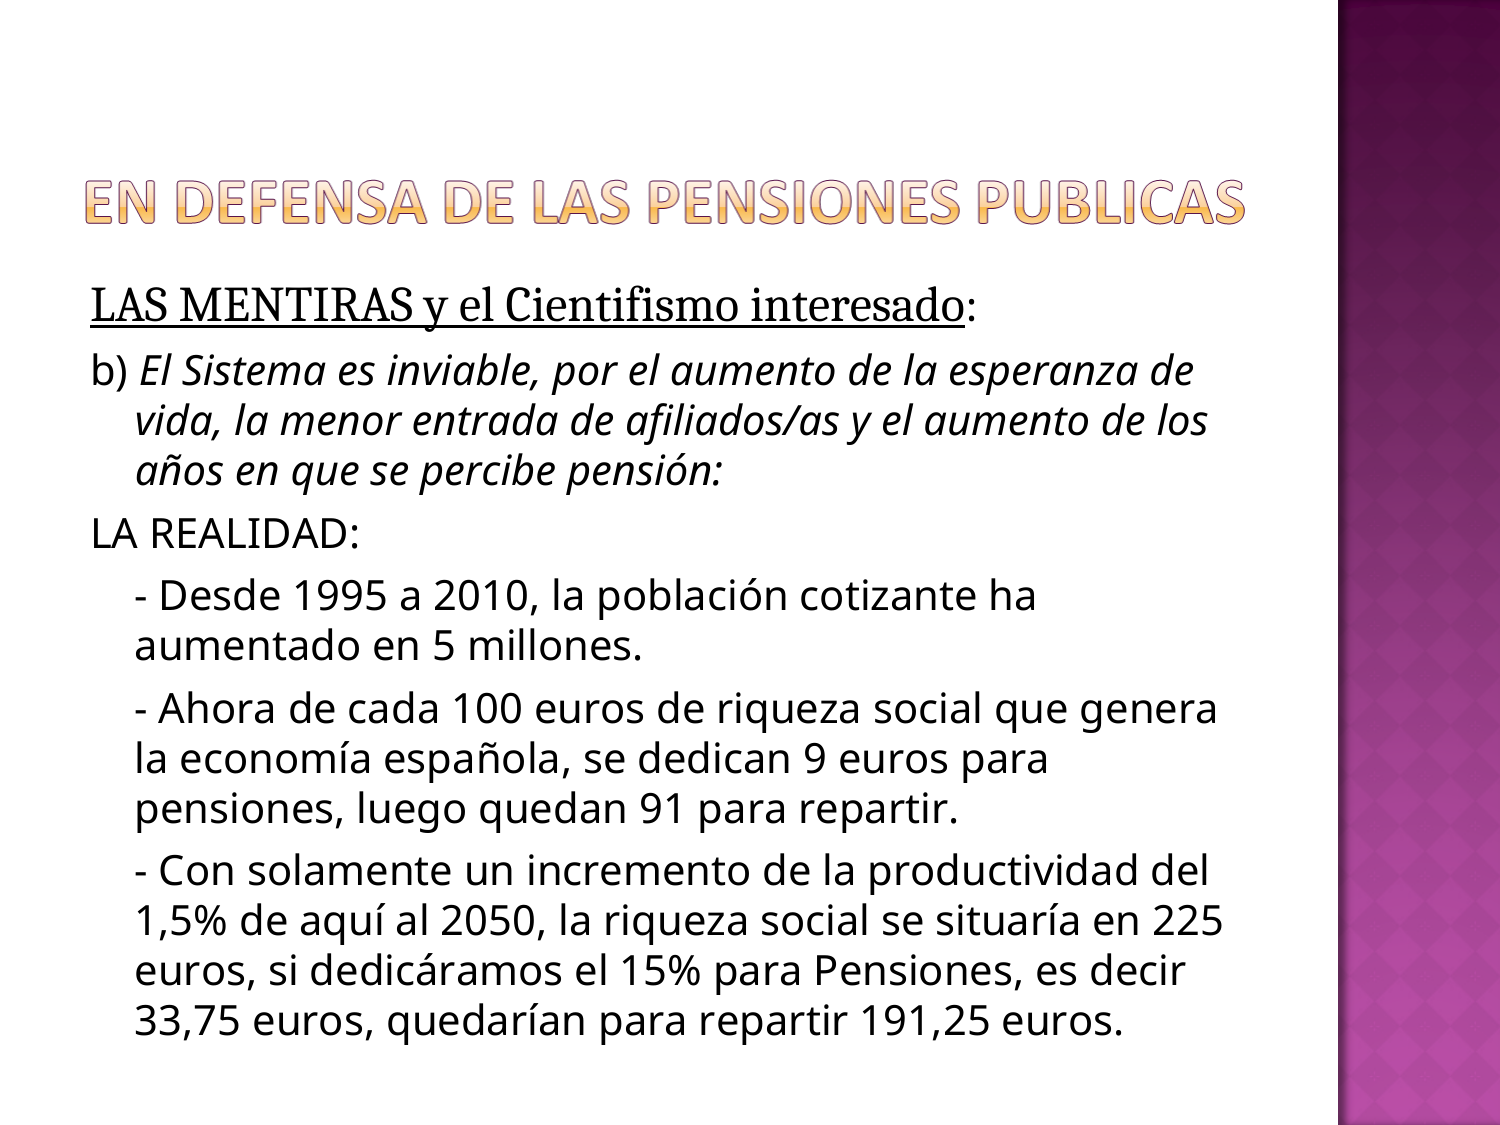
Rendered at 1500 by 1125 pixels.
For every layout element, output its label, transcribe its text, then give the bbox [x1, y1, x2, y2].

list LAS MENTIRAS y el Cientifismo interesado: b) El Sistema es inviable, por el aumento de la esperanza de vida, la menor entrada de afiliados/as y el aumento de los años en que se percibe pensión: LA REALIDAD: - Desde 1995 a 2010, la población cotizante ha aumentado en 5 millones. - Ahora de cada 100 euros de riqueza social que genera la economía española, se dedican 9 euros para pensiones, luego quedan 91 para repartir. - Con solamente un incremento de la productividad del 1,5% de aquí al 2050, la riqueza social se situaría en 225 euros, si dedicáramos el 15% para Pensiones, es decir 33,75 euros, quedarían para repartir 191,25 euros. [75, 263, 1263, 1125]
text_box [41, 52, 1287, 241]
picture [1337, 0, 1500, 1125]
